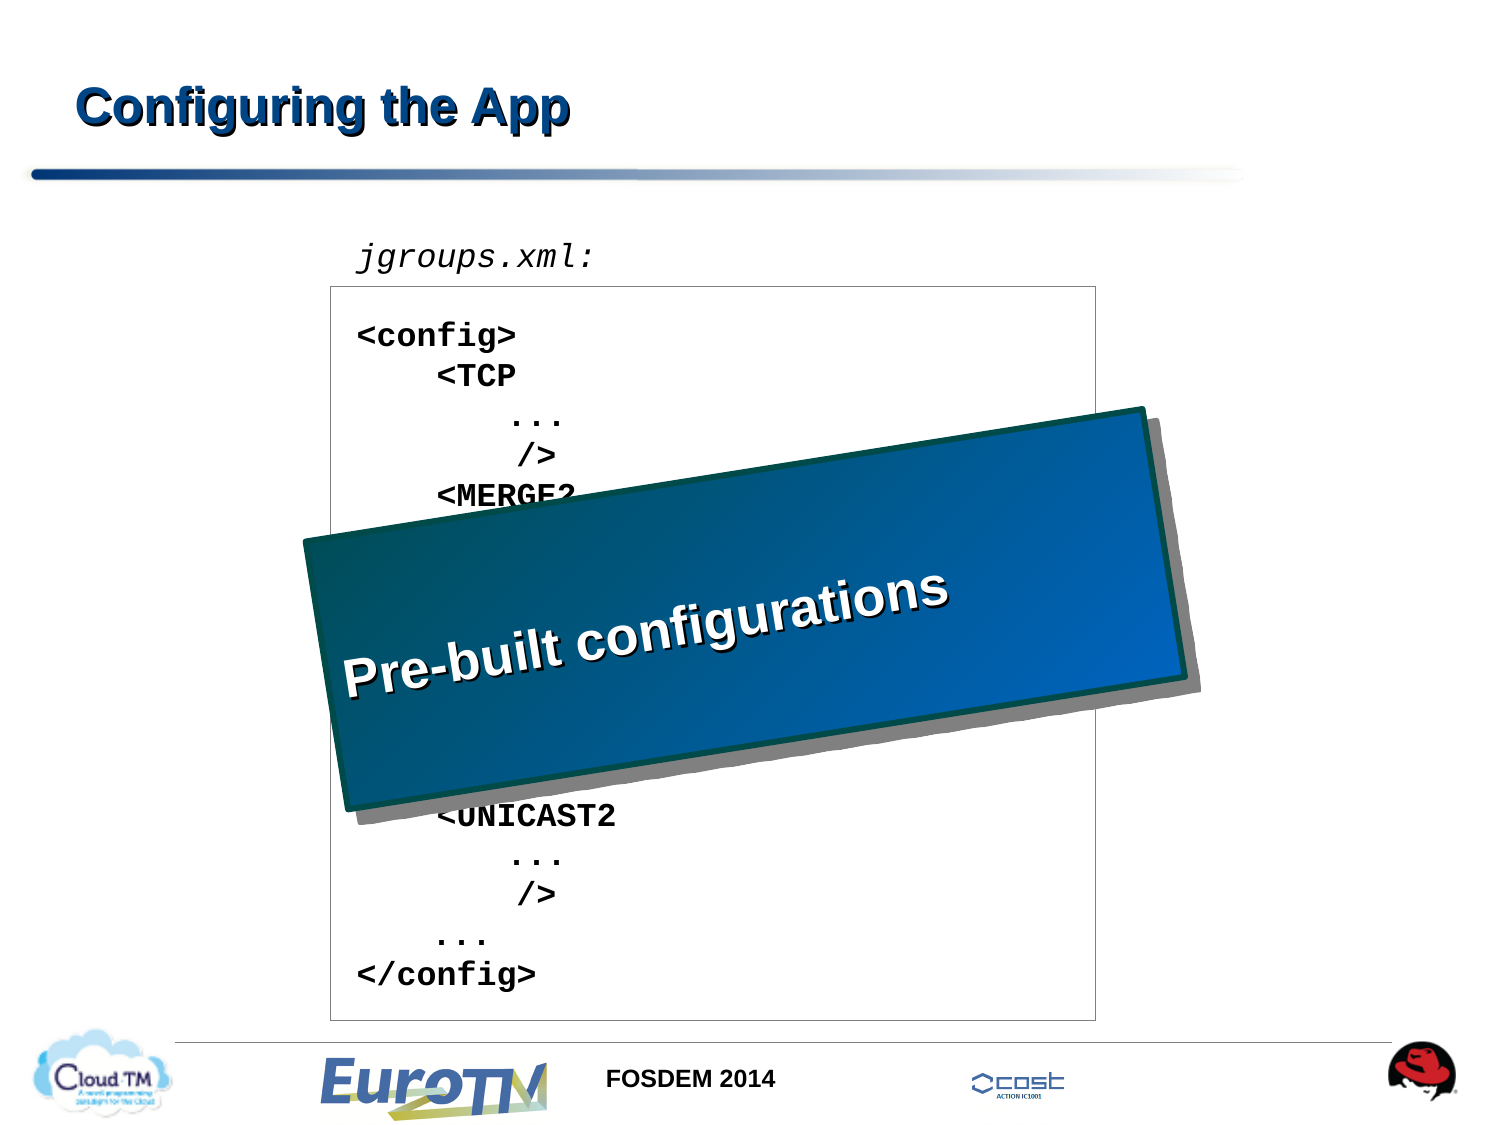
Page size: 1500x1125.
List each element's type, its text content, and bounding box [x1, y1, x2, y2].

text_box jgroups.xml: <config> <TCP ... /> <MERGE2 ... /> <FD_SOCK/> <BARRIER/> <pbcast.NAKACK2 ... /> <UNICAST2 ... /> ... </config> [341, 186, 1302, 1040]
text_box [1141, 409, 1185, 678]
picture [1387, 1039, 1463, 1110]
picture [16, 160, 1246, 189]
title Pre-built configurations [305, 404, 1185, 823]
picture [315, 1053, 555, 1125]
title Configuring the App [59, 42, 1223, 165]
picture [29, 1025, 175, 1120]
